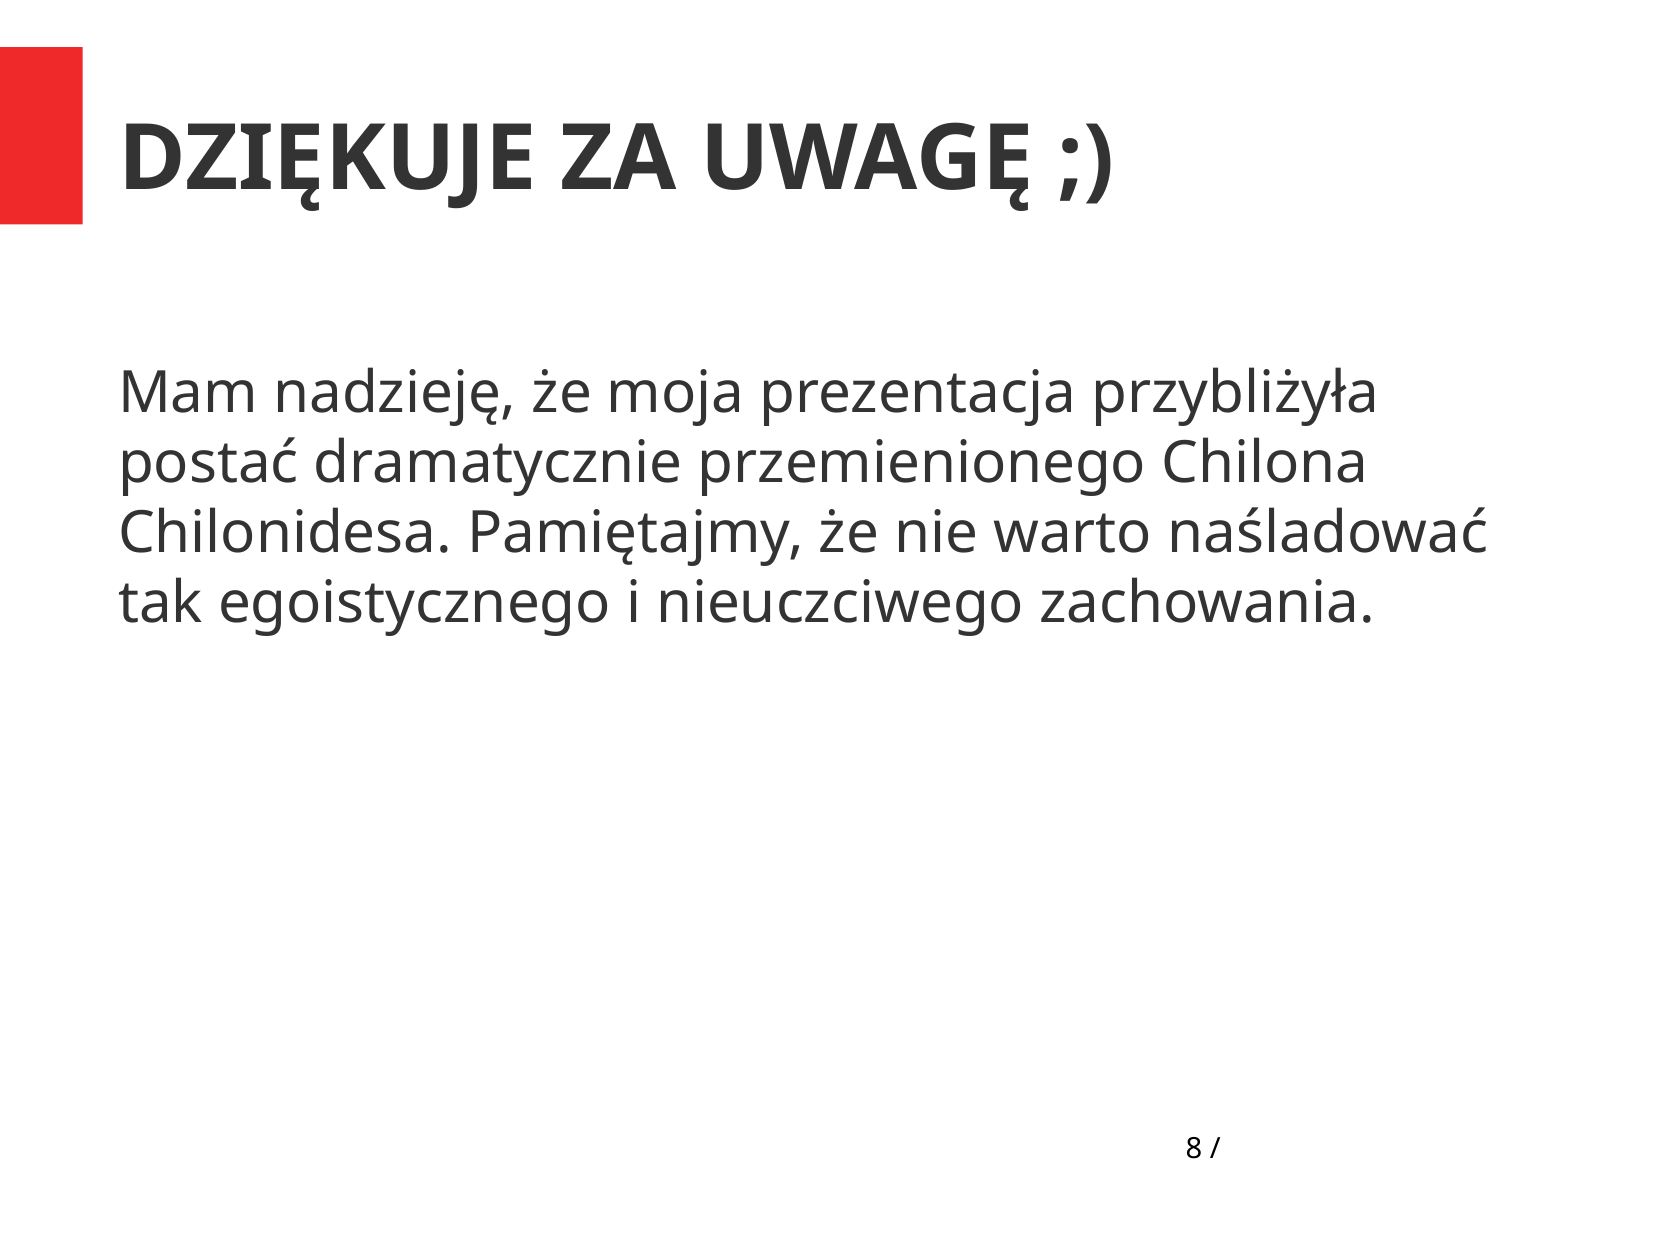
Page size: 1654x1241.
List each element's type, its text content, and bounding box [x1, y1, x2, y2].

text_box / [1185, 1129, 1571, 1216]
list Mam nadzieję, że moja prezentacja przybliżyła postać dramatycznie przemienionego Chilona Chilonidesa. Pamiętajmy, że nie warto naśladować tak egoistycznego i nieuczciwego zachowania. [118, 354, 1536, 1074]
title DZIĘKUJE ZA UWAGĘ ;) [118, 49, 1571, 257]
